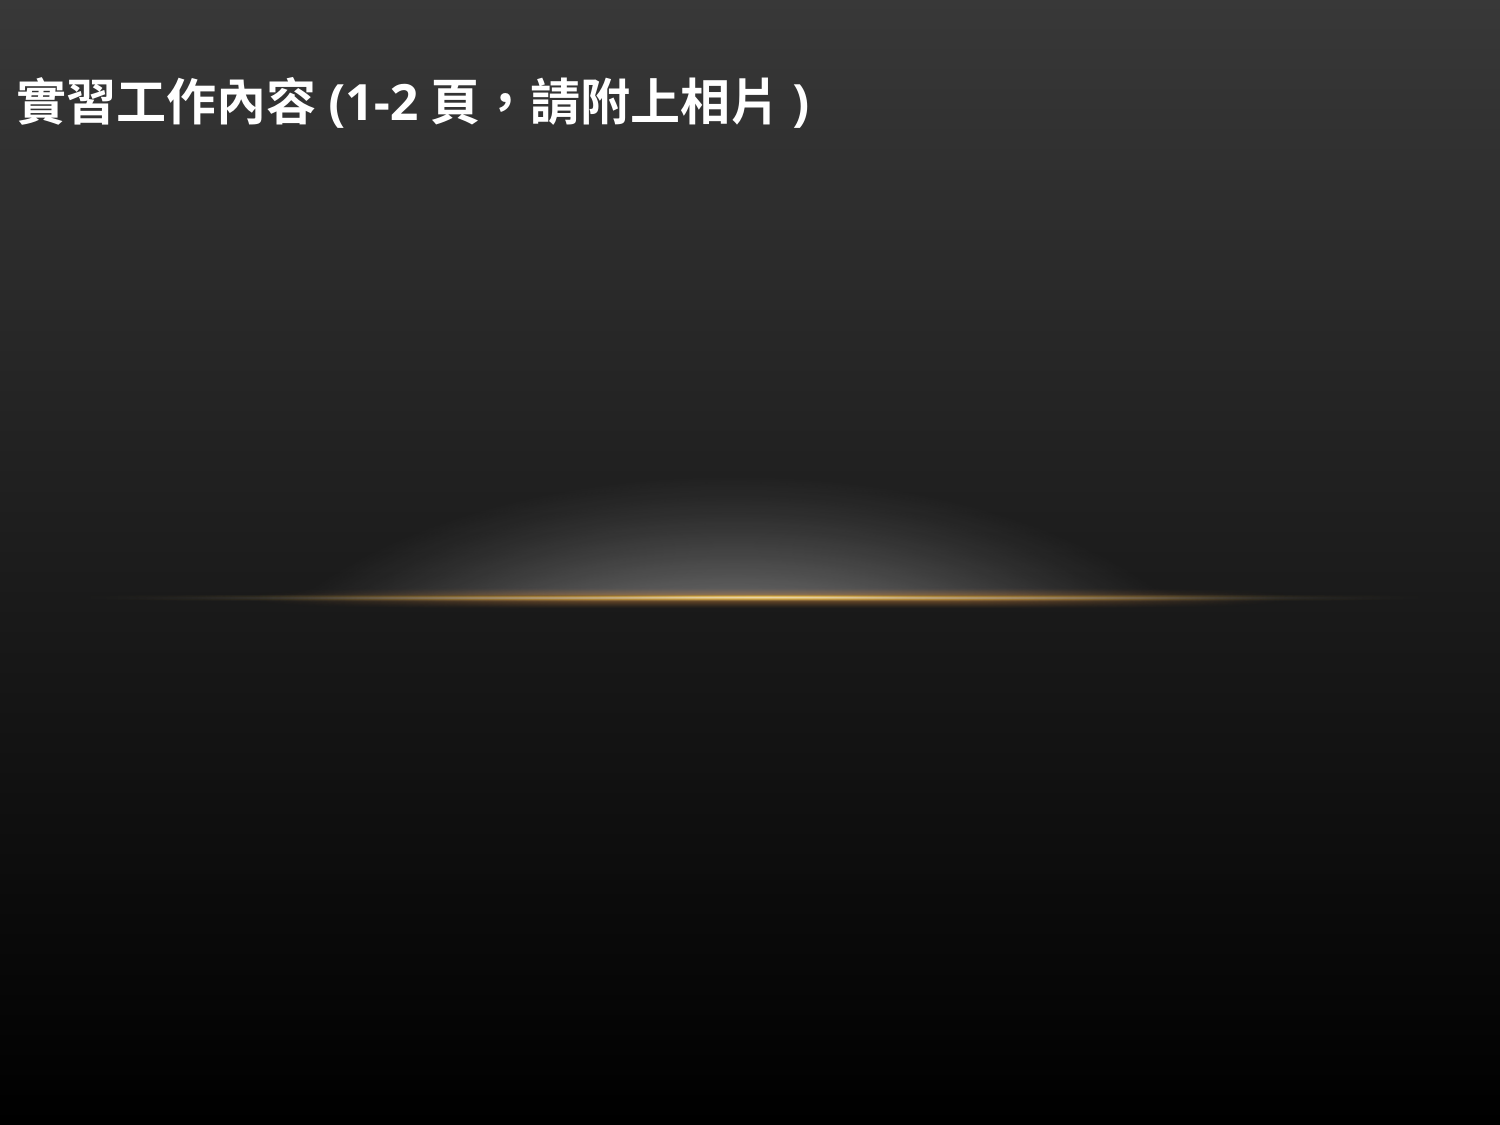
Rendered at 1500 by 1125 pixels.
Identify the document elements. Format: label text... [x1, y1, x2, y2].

title 實習工作內容(1-2頁，請附上相片) [1, 3, 1277, 110]
